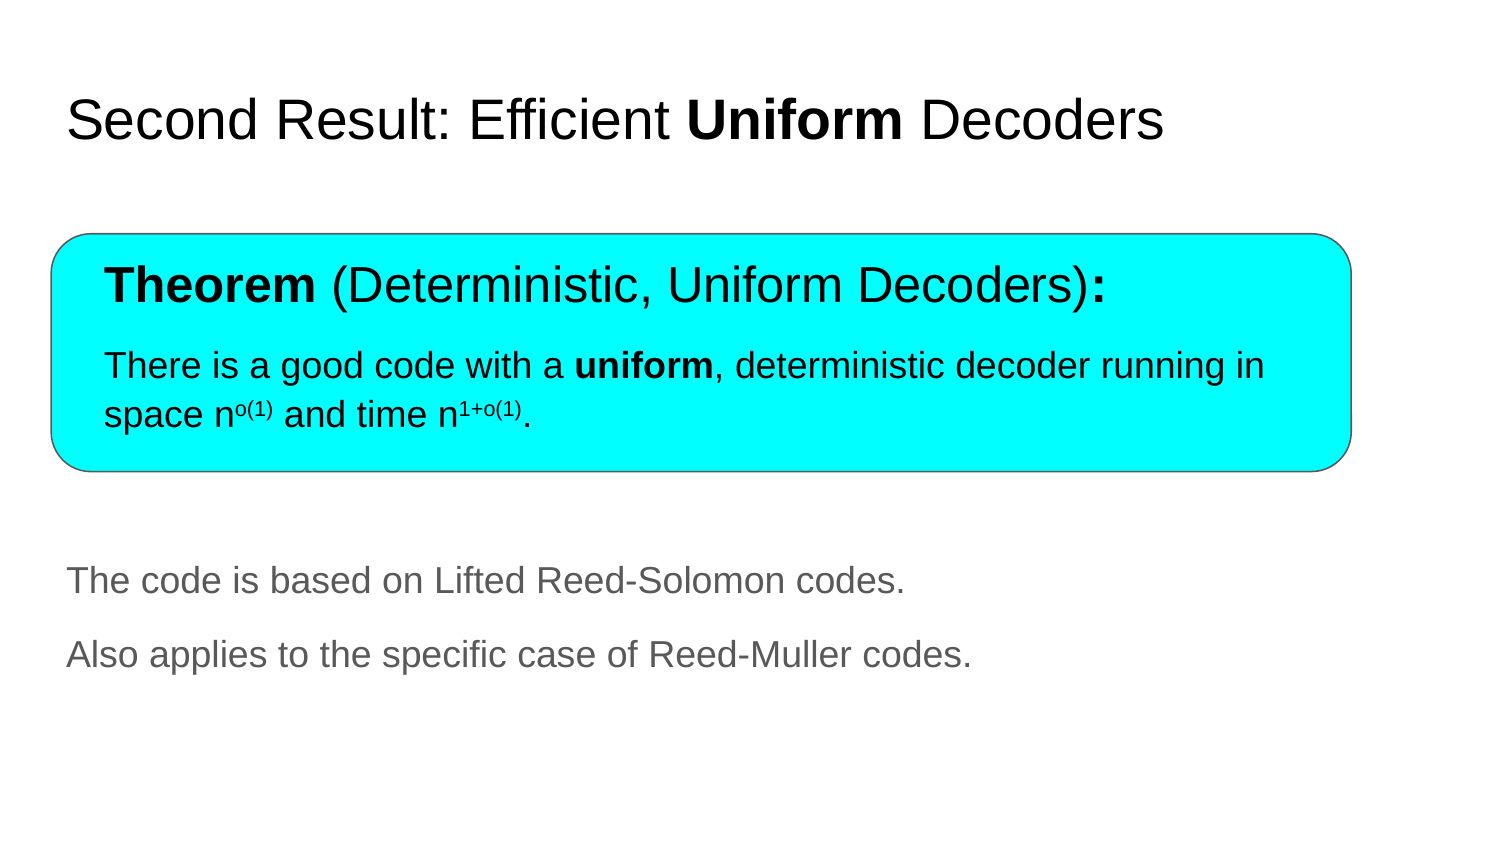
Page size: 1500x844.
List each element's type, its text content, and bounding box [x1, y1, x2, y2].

title Second Result: Efficient Uniform Decoders [51, 72, 1449, 167]
text_box [51, 233, 1352, 472]
list The code is based on Lifted Reed-Solomon codes. Also applies to the specific case of Reed-Muller codes. [51, 538, 1449, 777]
list Theorem (Deterministic, Uniform Decoders): There is a good code with a uniform, deterministic decoder running in space no(1) and time n1+o(1). [89, 233, 1299, 457]
